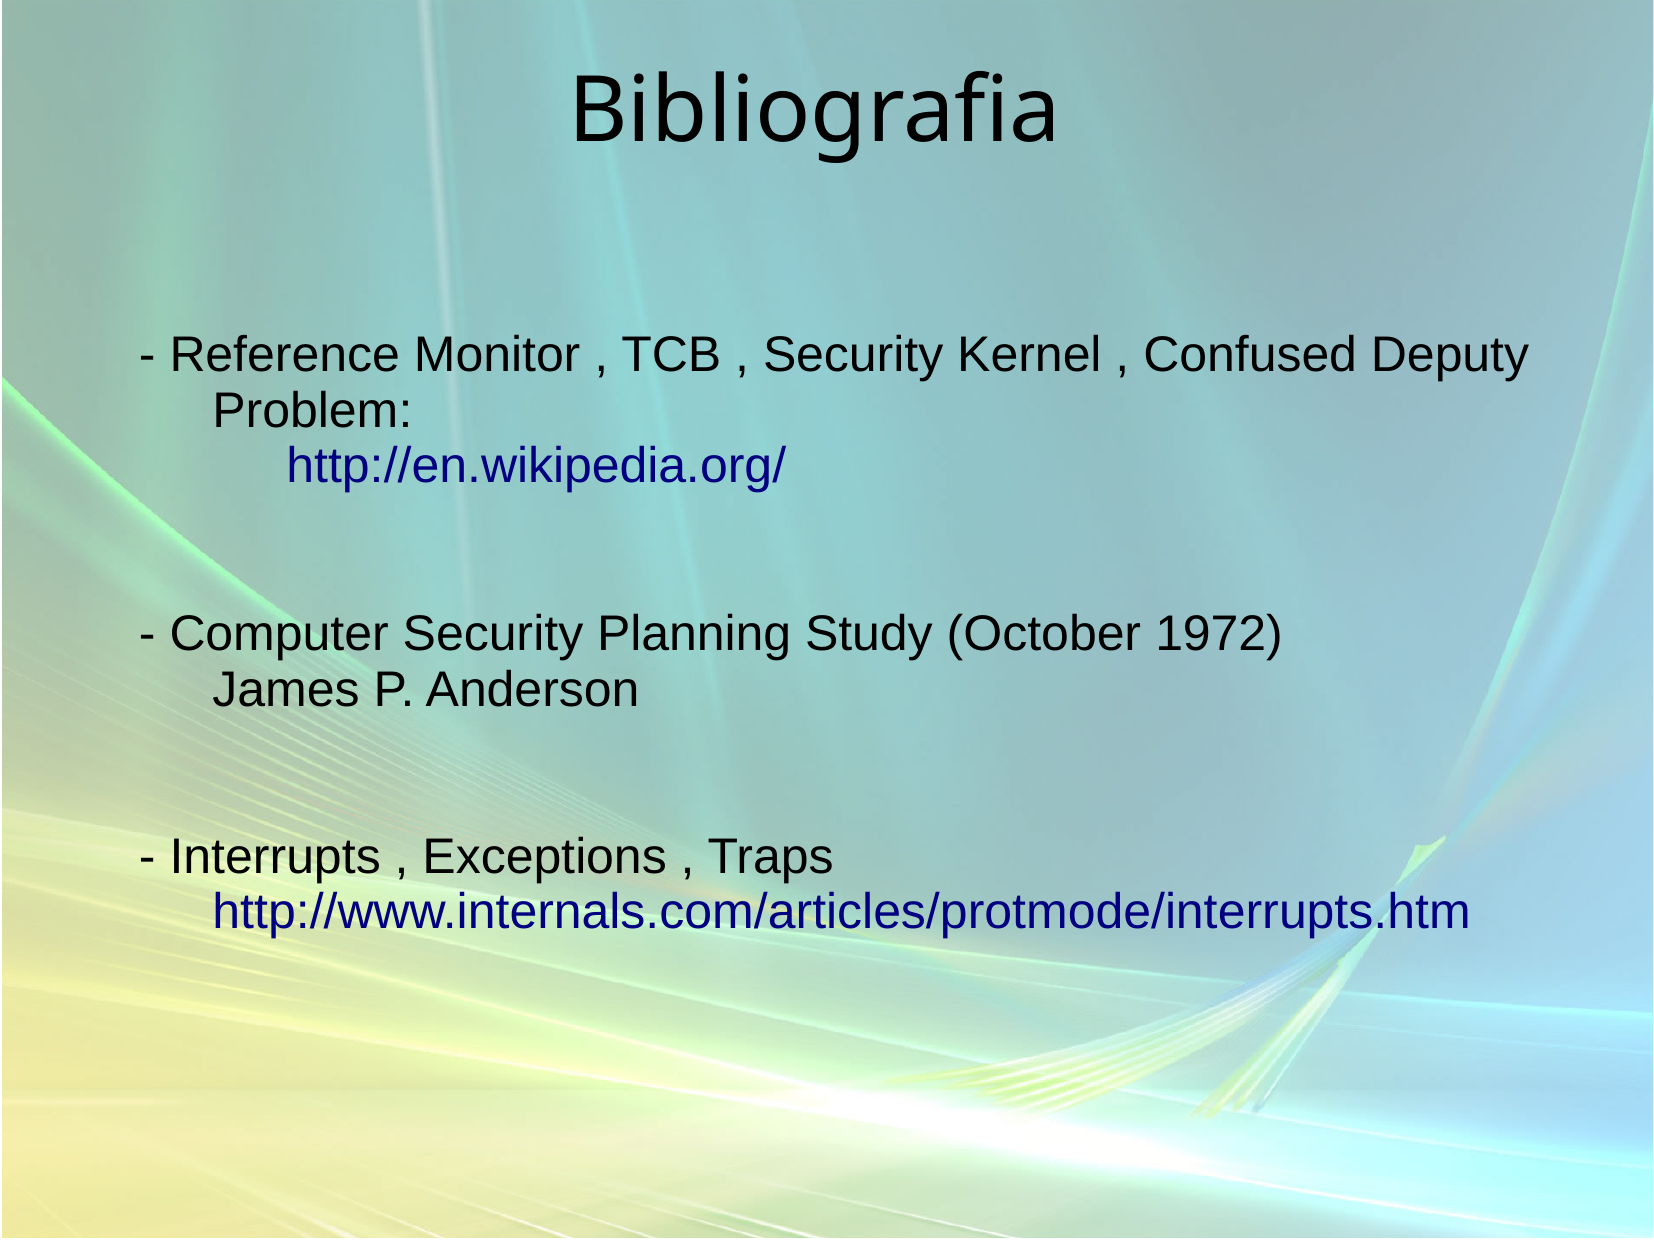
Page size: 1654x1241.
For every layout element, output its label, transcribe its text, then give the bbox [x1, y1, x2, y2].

title Bibliografia [83, 2, 1572, 210]
picture [2, 0, 1654, 1238]
text_box - Reference Monitor , TCB , Security Kernel , Confused Deputy Problem: http://en.wikipedia.org/ - Computer Security Planning Study (October 1972) James P. Anderson - Interrupts , Exceptions , Traps http://www.internals.com/articles/protmode/interrupts.htm [124, 318, 1601, 1059]
